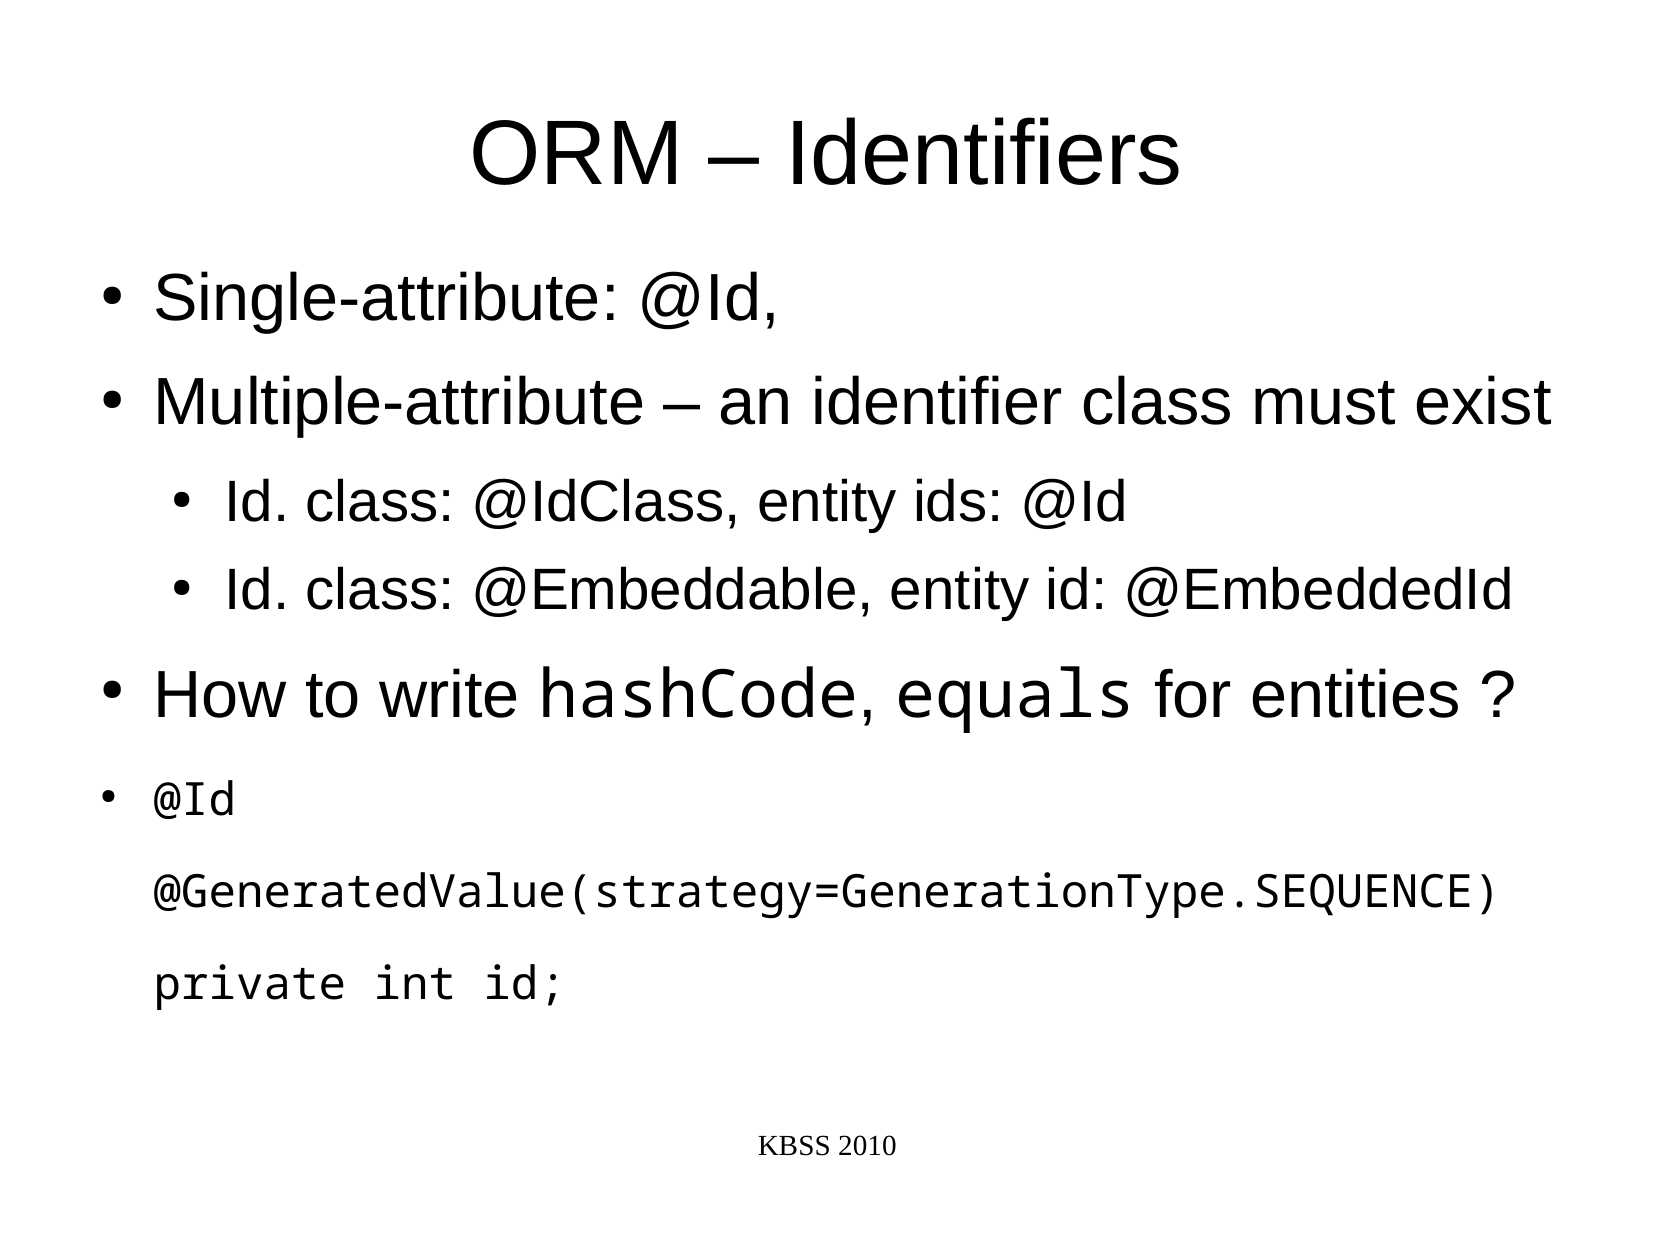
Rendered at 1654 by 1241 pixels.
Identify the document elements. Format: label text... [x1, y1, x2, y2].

list Single-attribute: @Id, Multiple-attribute – an identifier class must exist Id. class: @IdClass, entity ids: @Id Id. class: @Embeddable, entity id: @EmbeddedId How to write hashCode, equals for entities ? @Id @GeneratedValue(strategy=GenerationType.SEQUENCE) private int id; [82, 259, 1595, 1058]
title ORM – Identifiers [82, 49, 1571, 257]
